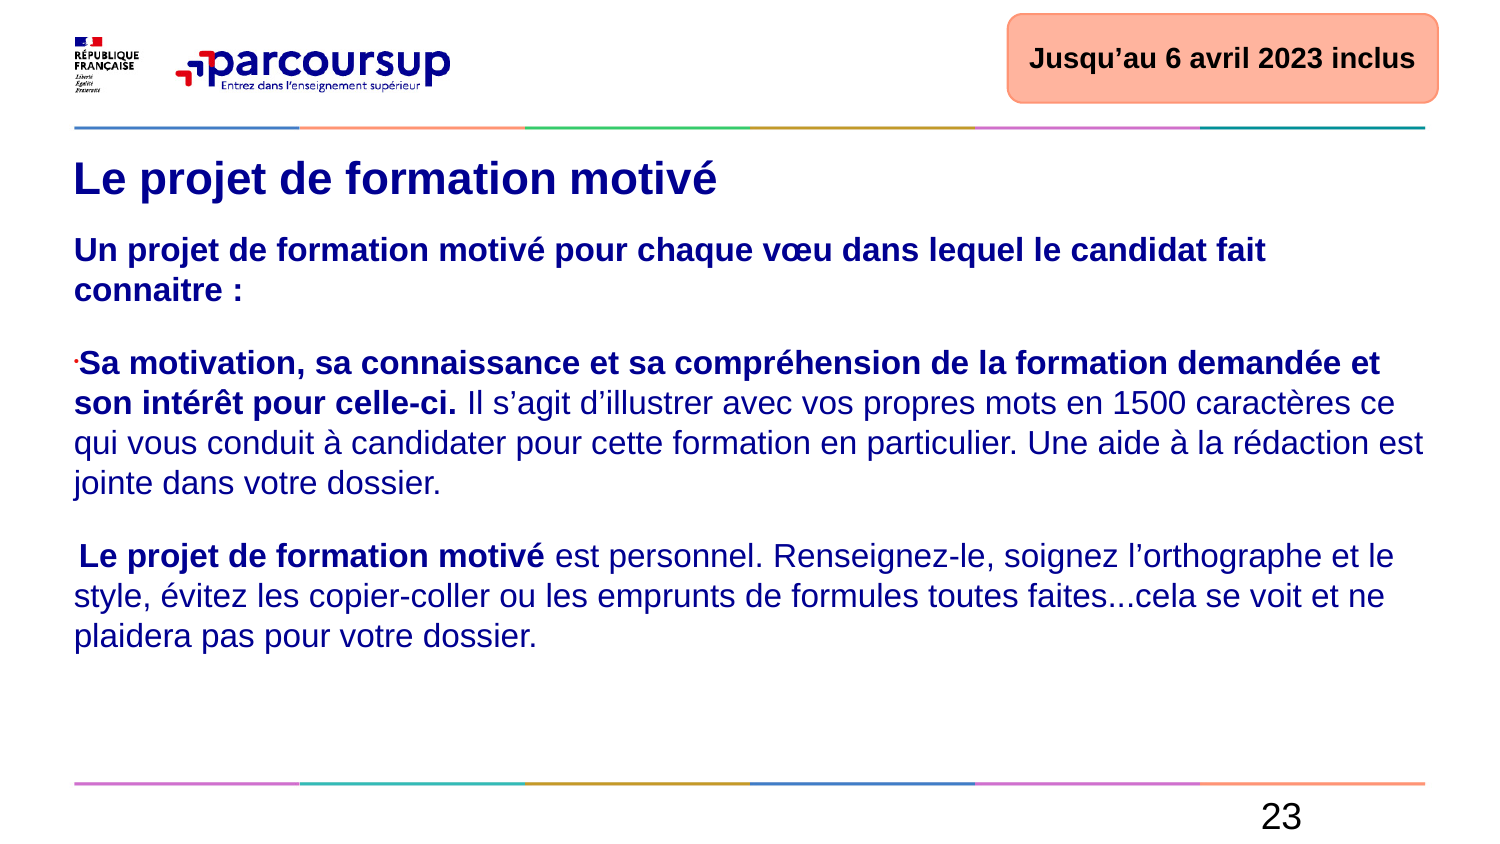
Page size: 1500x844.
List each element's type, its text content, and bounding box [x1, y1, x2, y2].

list Un projet de formation motivé pour chaque vœu dans lequel le candidat fait connaitre : Sa motivation, sa connaissance et sa compréhension de la formation demandée et son intérêt pour celle-ci. Il s’agit d’illustrer avec vos propres mots en 1500 caractères ce qui vous conduit à candidater pour cette formation en particulier. Une aide à la rédaction est jointe dans votre dossier. Le projet de formation motivé est personnel. Renseignez-le, soignez l’orthographe et le style, évitez les copier-coller ou les emprunts de formules toutes faites...cela se voit et ne plaidera pas pour votre dossier. [59, 221, 1456, 753]
text_box Jusqu’au 6 avril 2023 inclus [1007, 14, 1438, 103]
title Le projet de formation motivé [59, 147, 1441, 221]
text_box [1246, 784, 1438, 844]
